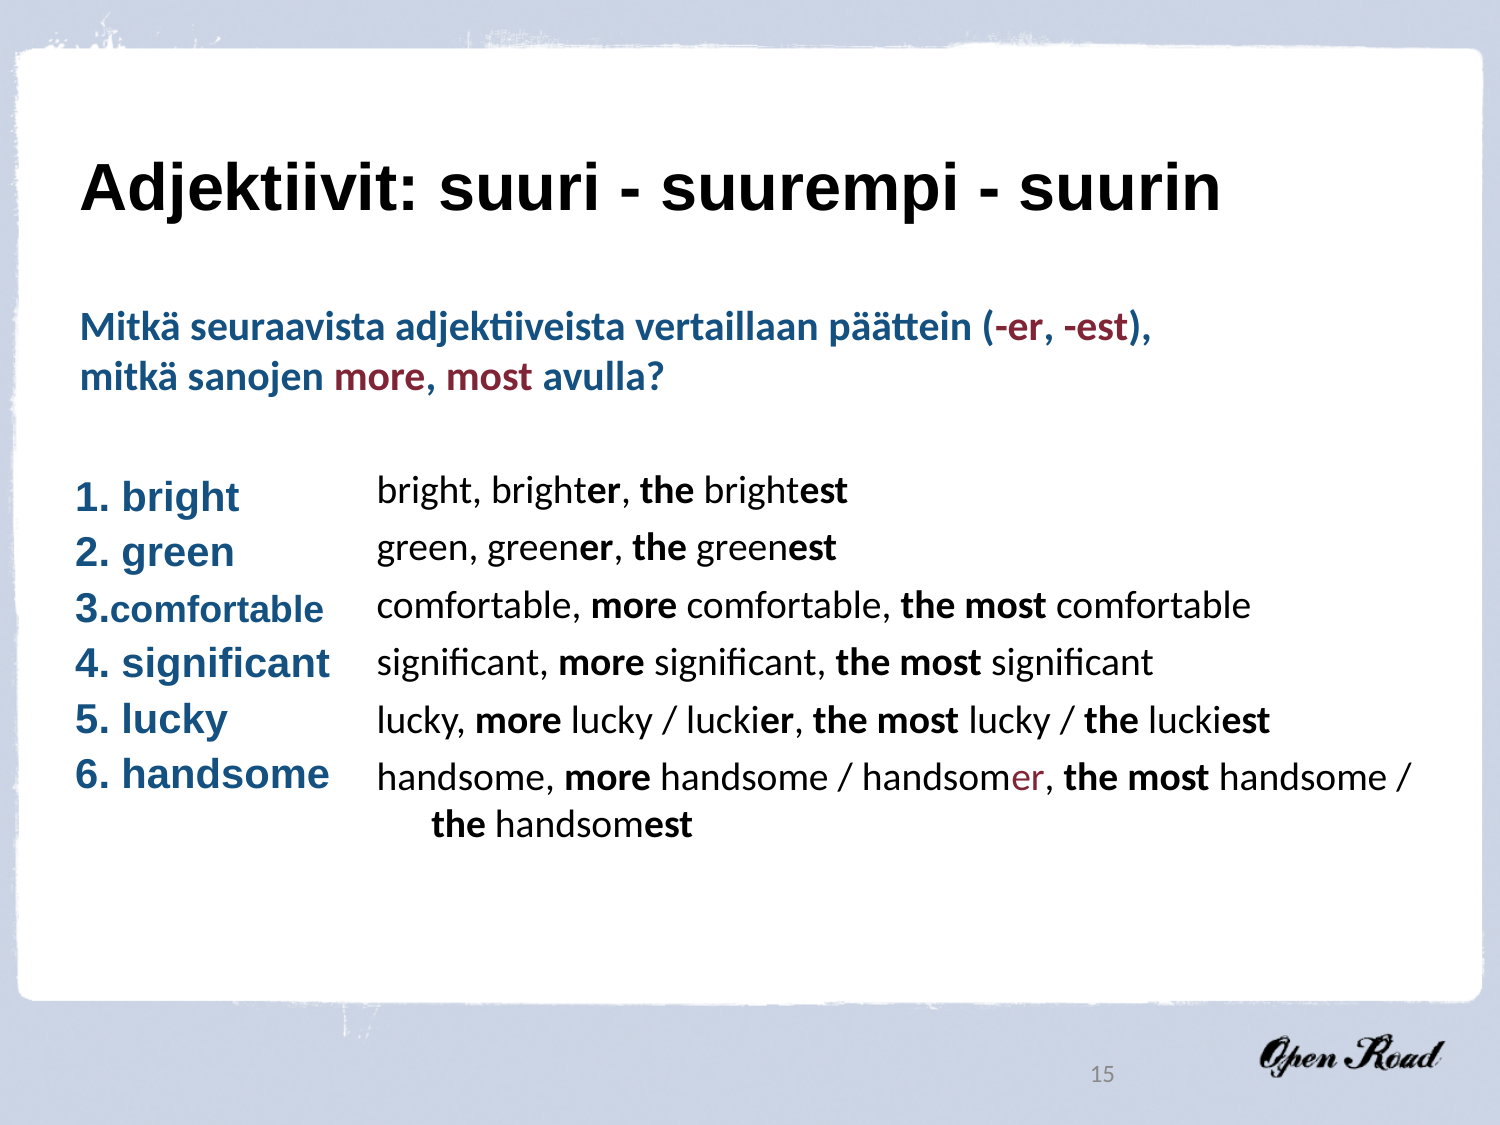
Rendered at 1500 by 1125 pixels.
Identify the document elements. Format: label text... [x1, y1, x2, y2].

text_box 1. bright 2. green 3.comfortable 4. significant 5. lucky 6. handsome [58, 467, 360, 811]
text_box Adjektiivit: suuri - suurempi - suurin [64, 90, 1340, 278]
text_box Mitkä seuraavista adjektiiveista vertaillaan päättein (-er, -est), mitkä sanojen more, most avulla? [64, 290, 1223, 407]
text_box bright, brighter, the brightest green, greener, the greenest comfortable, more comfortable, the most comfortable significant, more significant, the most significant lucky, more lucky / luckier, the most lucky / the luckiest handsome, more handsome / handsomer, the most handsome / the handsomest [360, 456, 1451, 858]
